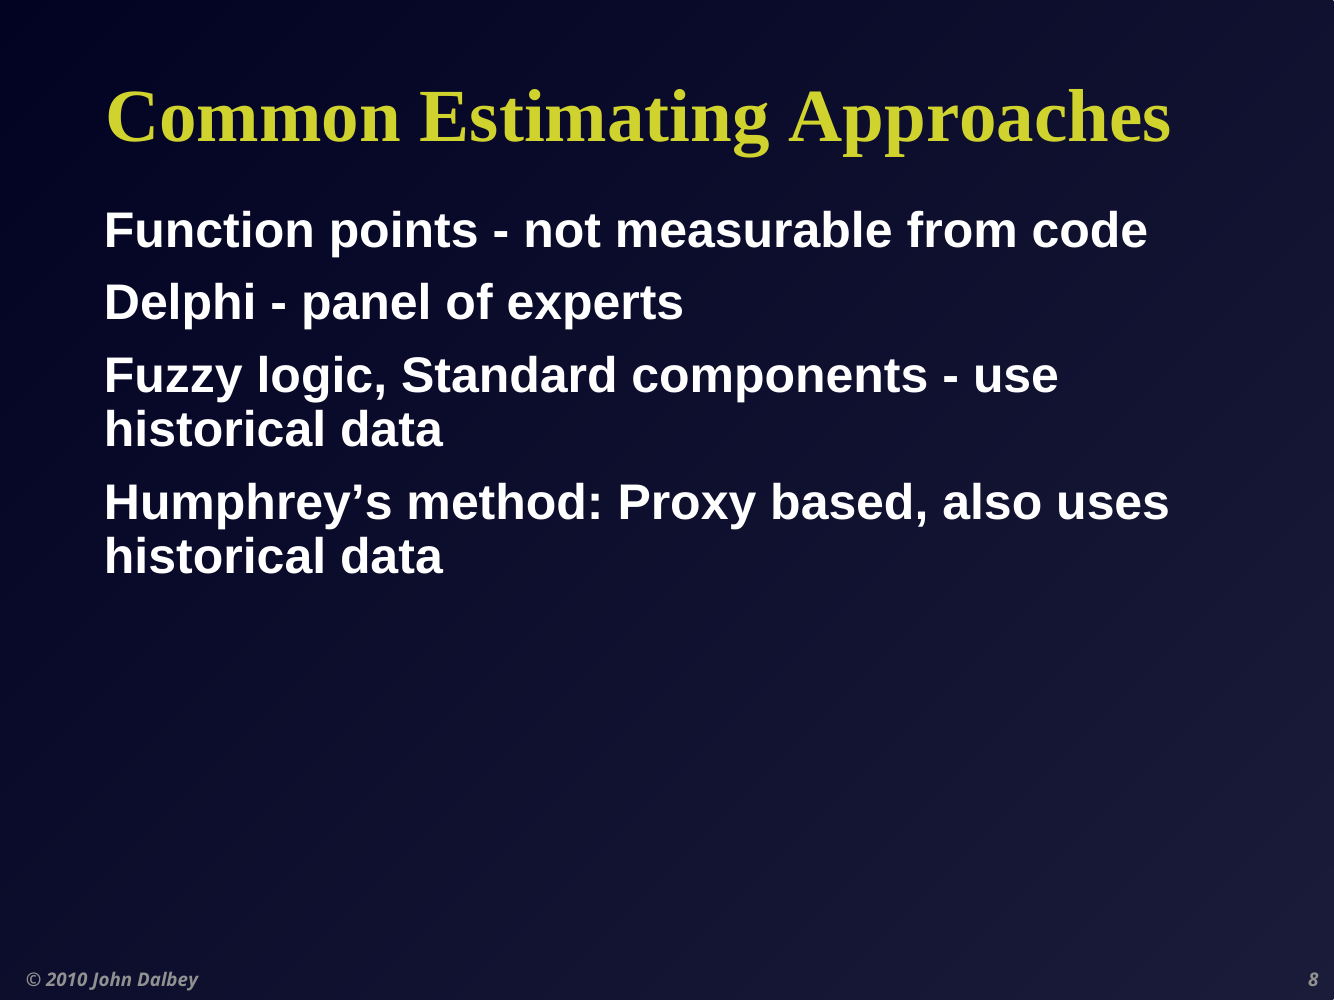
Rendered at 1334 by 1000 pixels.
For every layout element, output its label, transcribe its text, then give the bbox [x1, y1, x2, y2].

list Function points - not measurable from code Delphi - panel of experts Fuzzy logic, Standard components - use historical data Humphrey’s method: Proxy based, also uses historical data [69, 196, 1270, 951]
title Common Estimating Approaches [88, 54, 1288, 180]
